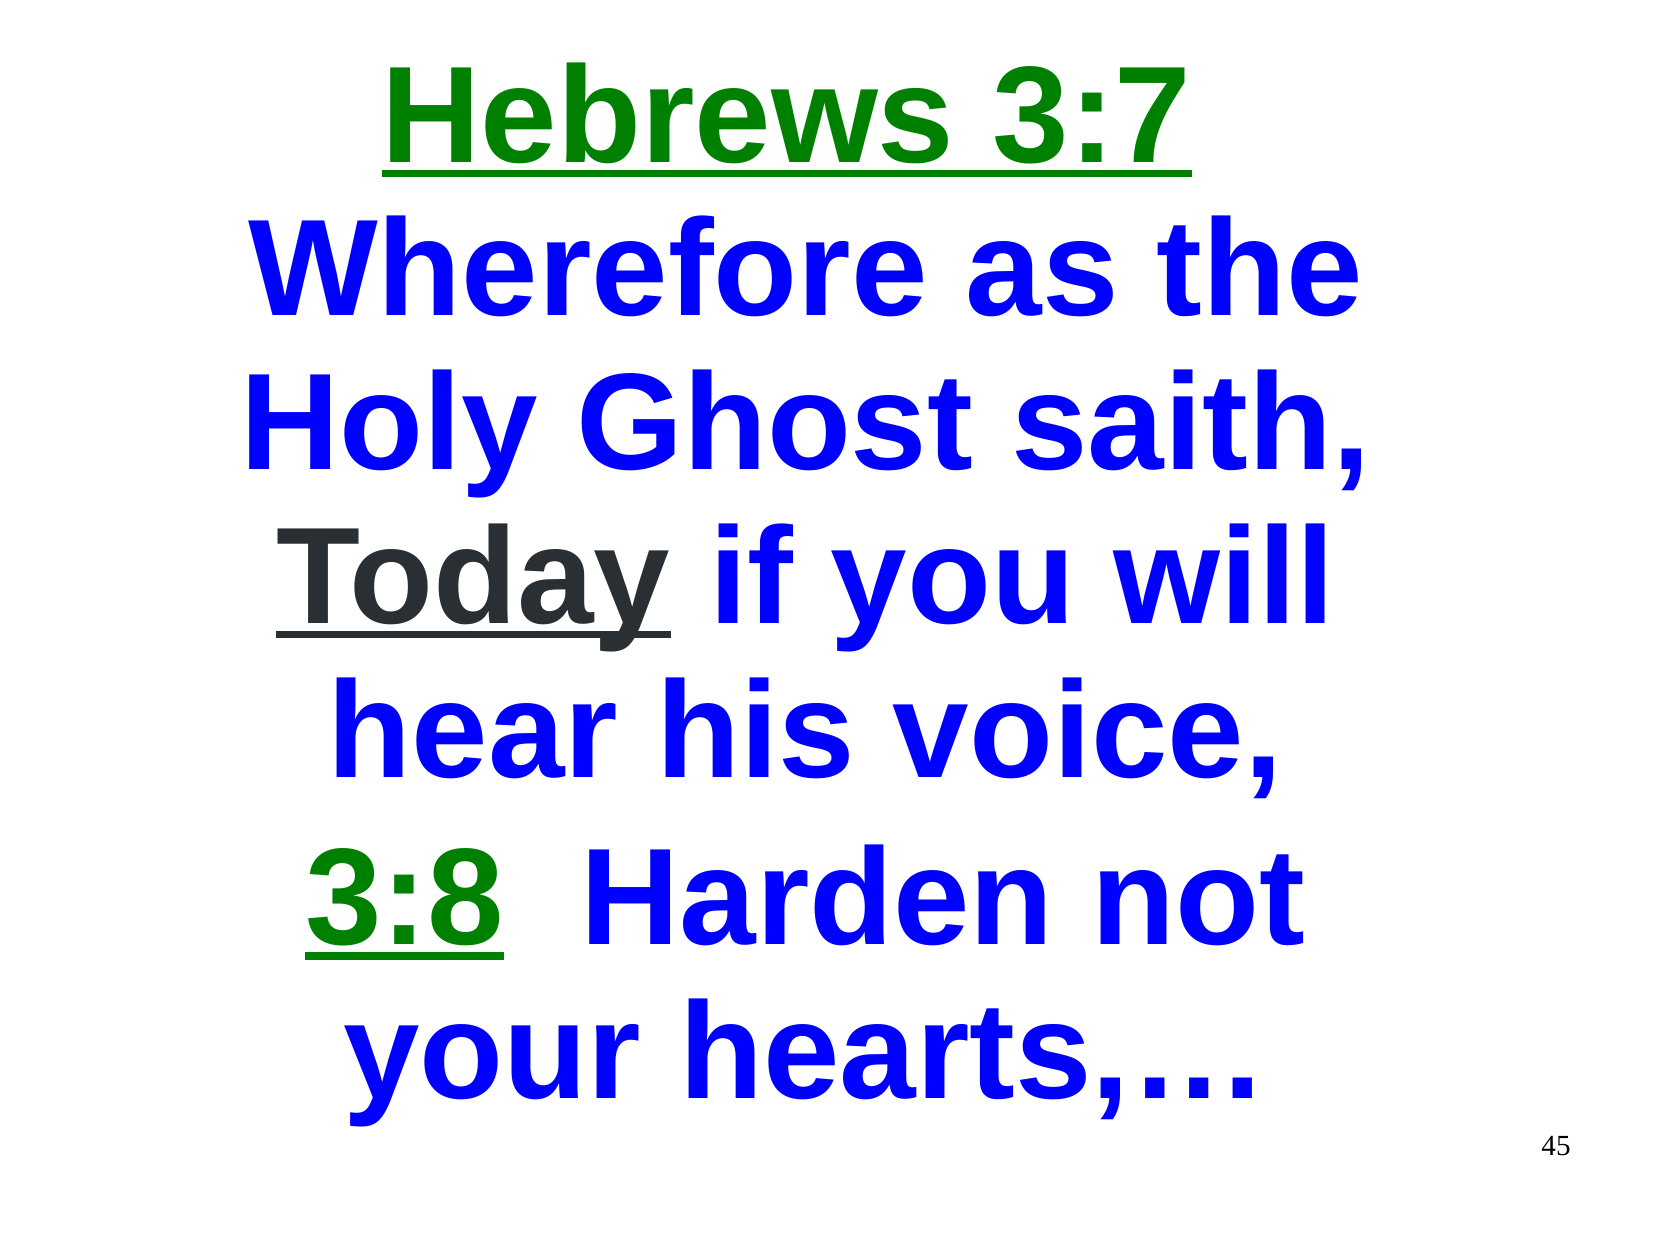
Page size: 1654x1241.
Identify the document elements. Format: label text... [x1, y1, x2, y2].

list Hebrews 3:7 Wherefore as the Holy Ghost saith, Today if you will hear his voice, 3:8 Harden not your hearts,… [37, 37, 1613, 1201]
